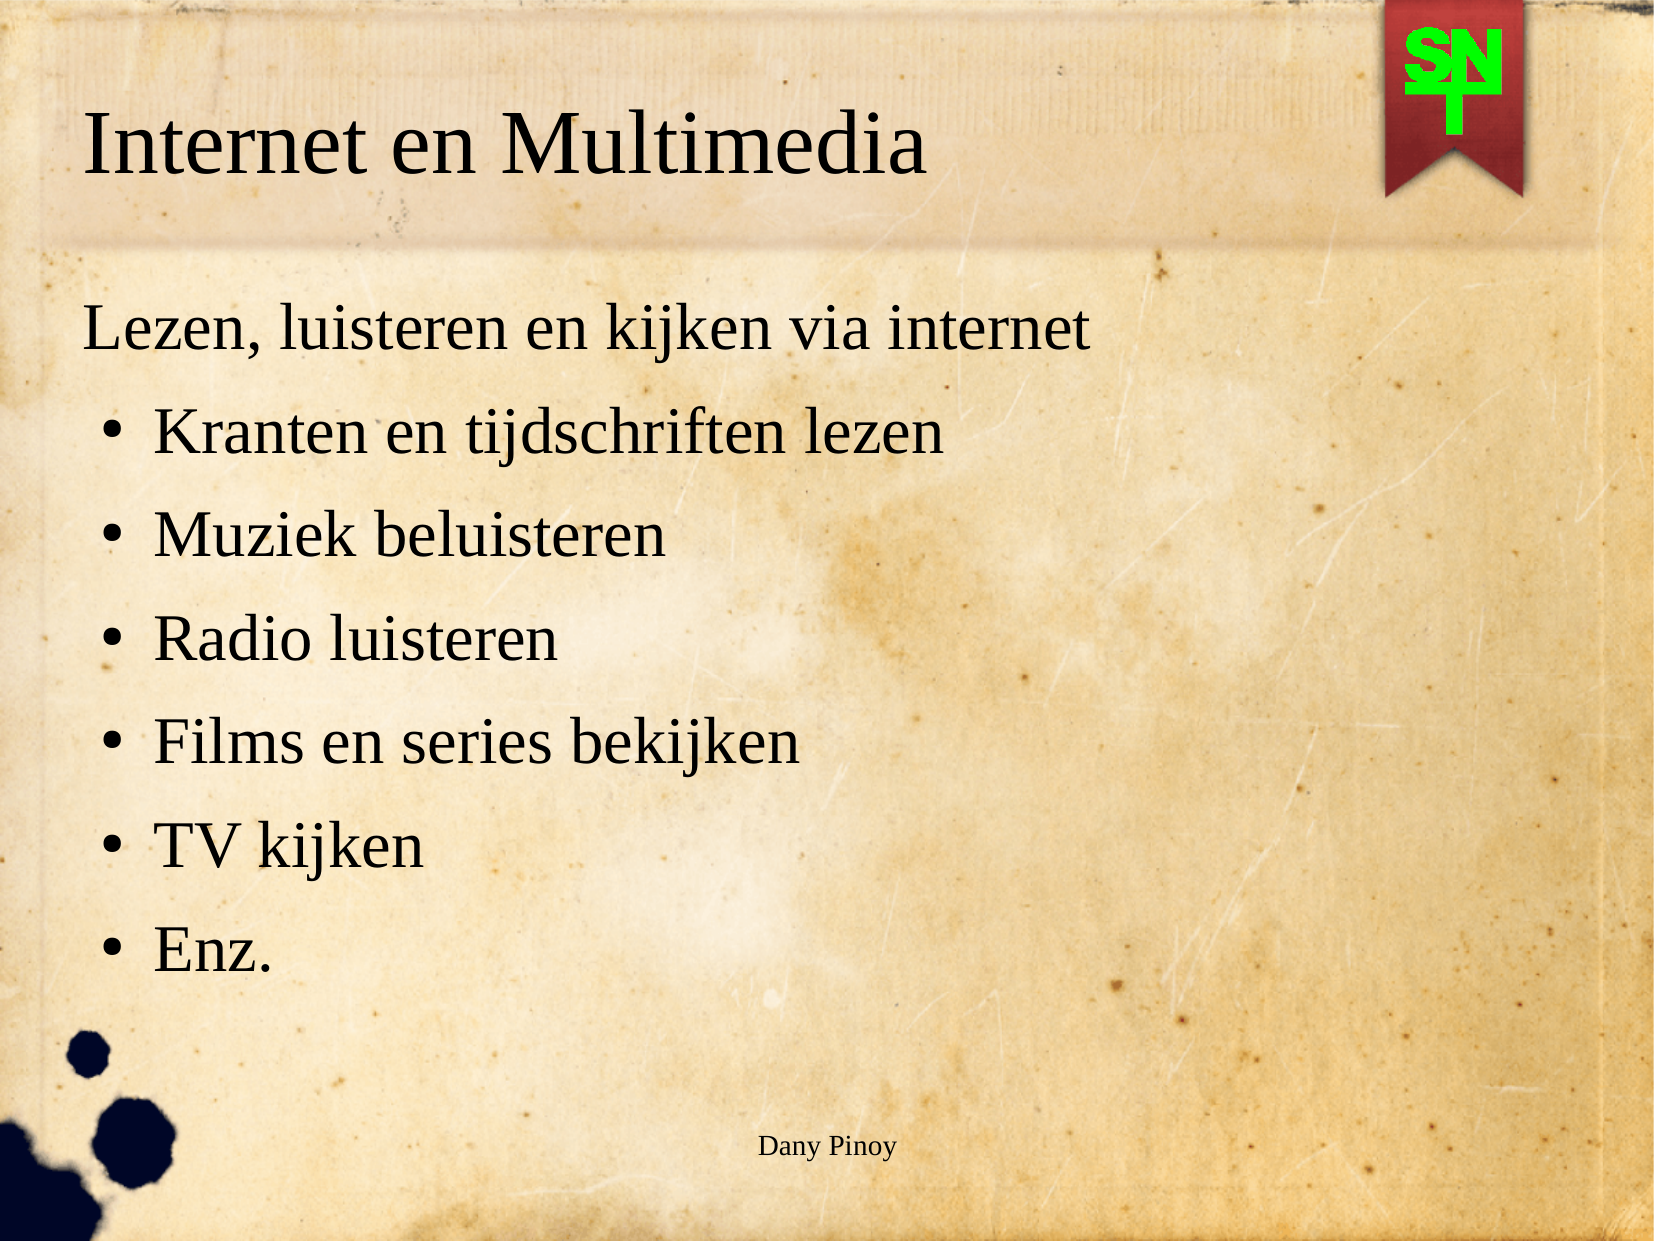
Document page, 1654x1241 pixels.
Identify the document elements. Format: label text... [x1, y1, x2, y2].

picture [0, 0, 1654, 1241]
title Internet en Multimedia [82, 49, 1347, 237]
list Lezen, luisteren en kijken via internet Kranten en tijdschriften lezen Muziek beluisteren Radio luisteren Films en series bekijken TV kijken Enz. [82, 290, 1538, 1010]
